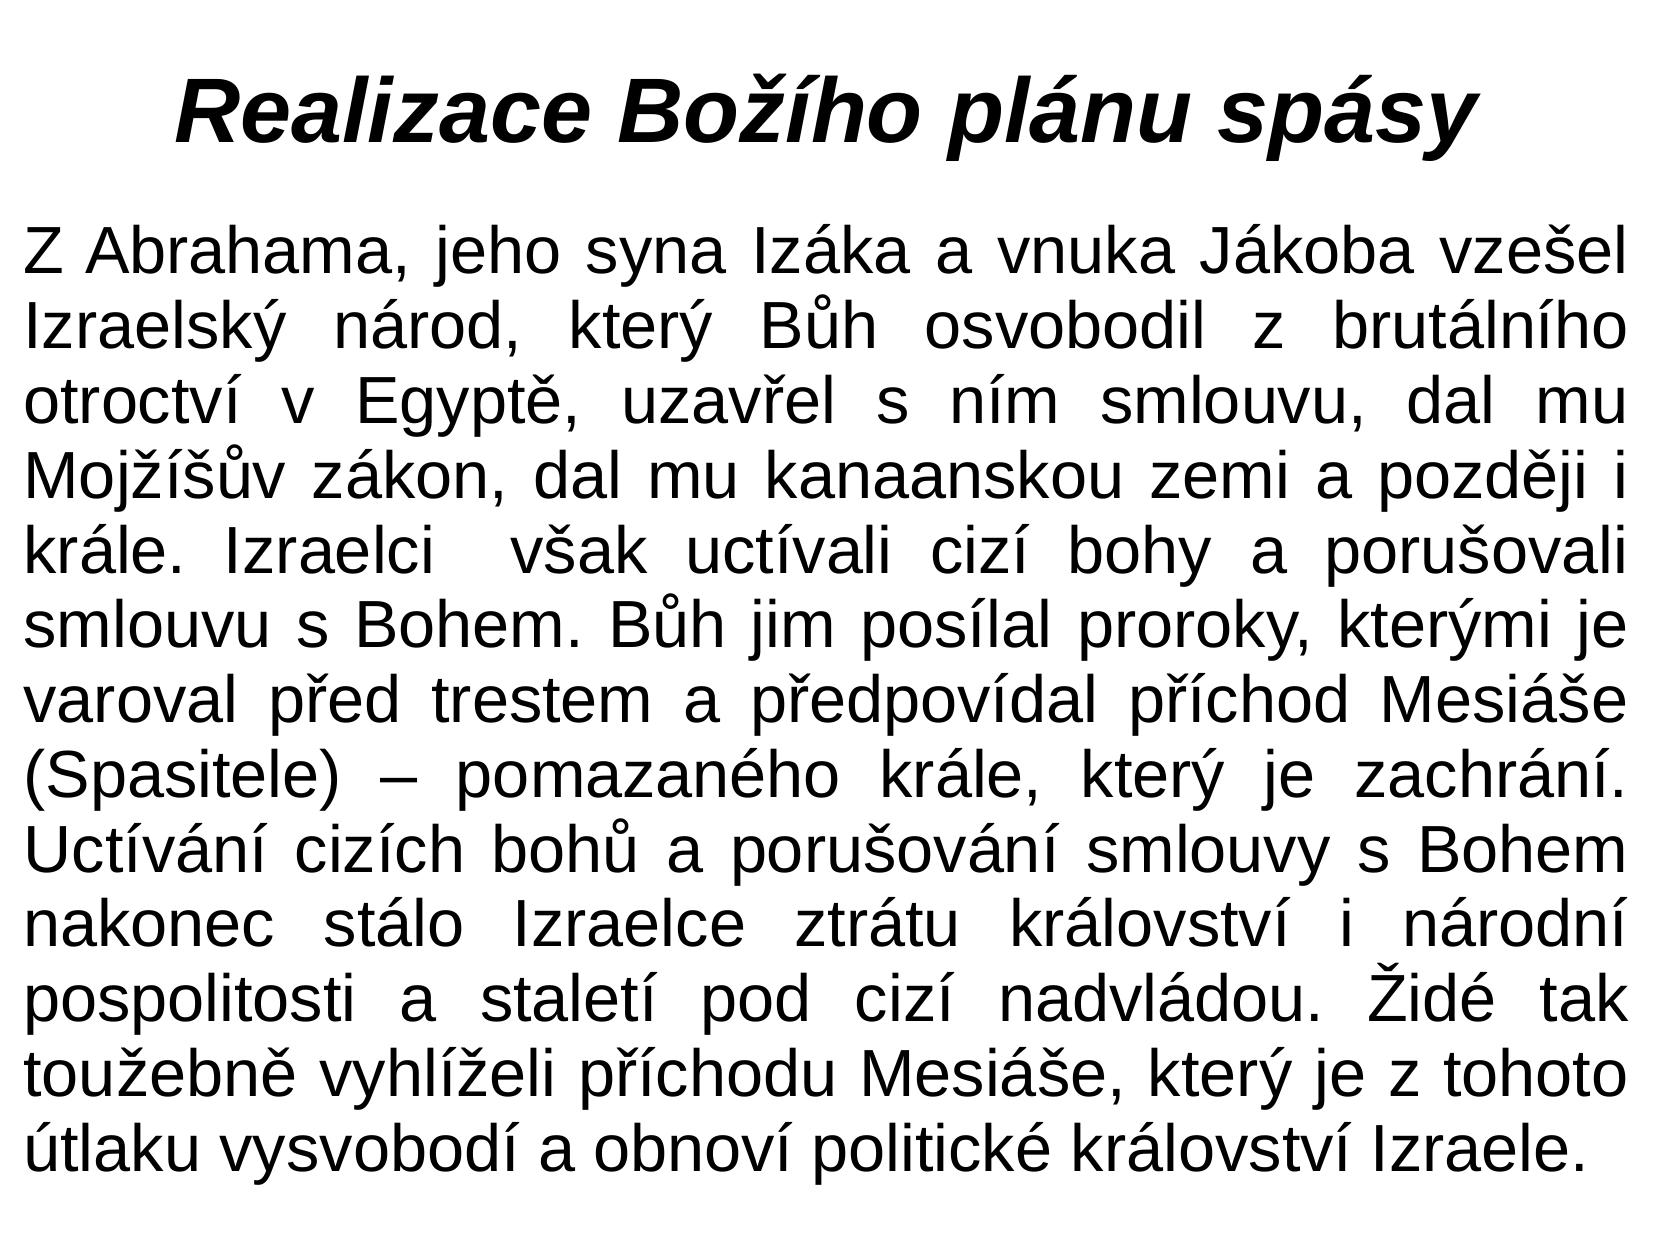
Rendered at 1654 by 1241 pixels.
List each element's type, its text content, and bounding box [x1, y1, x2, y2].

title Realizace Božího plánu spásy [82, 7, 1571, 141]
subtitle Z Abrahama, jeho syna Izáka a vnuka Jákoba vzešel Izraelský národ, který Bůh osvobodil z brutálního otroctví v Egyptě, uzavřel s ním smlouvu, dal mu Mojžíšův zákon, dal mu kanaanskou zemi a později i krále. Izraelci však uctívali cizí bohy a porušovali smlouvu s Bohem. Bůh jim posílal proroky, kterými je varoval před trestem a předpovídal příchod Mesiáše (Spasitele) – pomazaného krále, který je zachrání. Uctívání cizích bohů a porušování smlouvy s Bohem nakonec stálo Izraelce ztrátu království i národní pospolitosti a staletí pod cizí nadvládou. Židé tak toužebně vyhlíželi příchodu Mesiáše, který je z tohoto útlaku vysvobodí a obnoví politické království Izraele. [23, 141, 1630, 1241]
